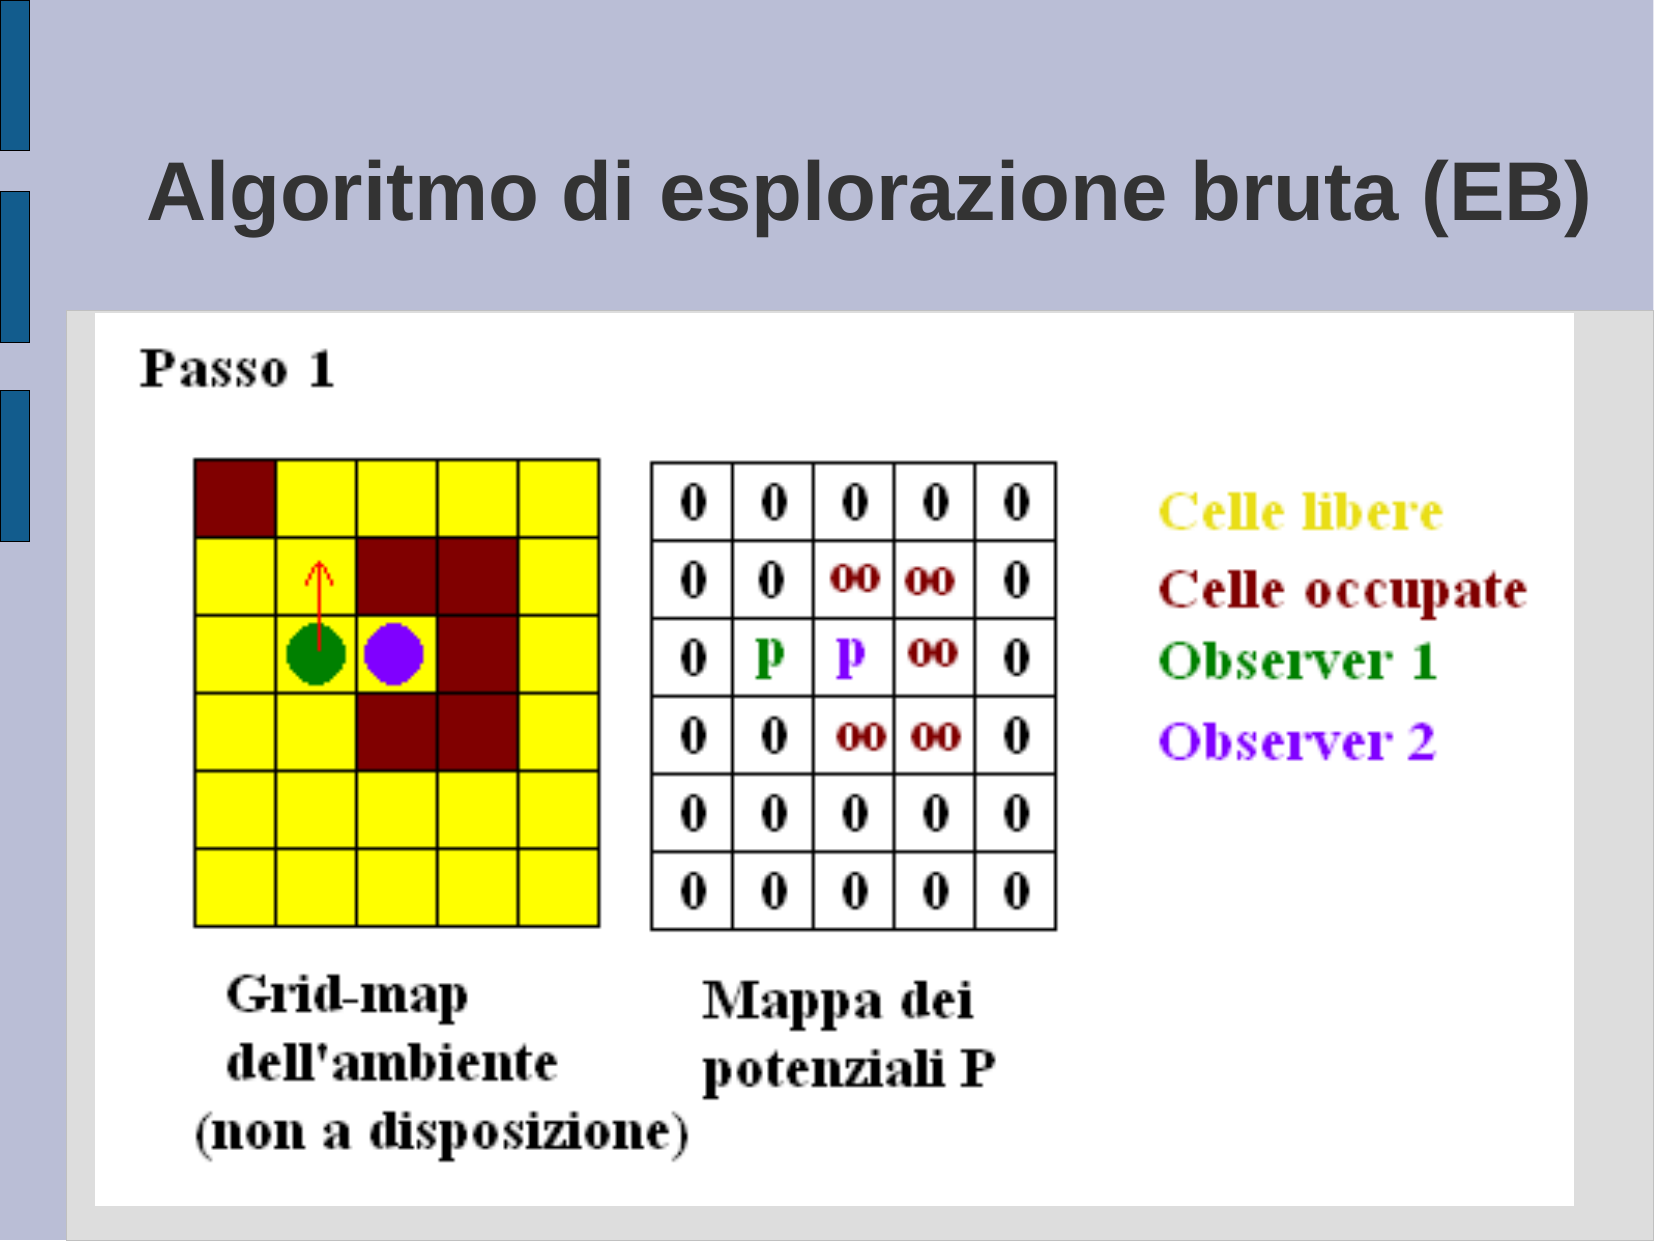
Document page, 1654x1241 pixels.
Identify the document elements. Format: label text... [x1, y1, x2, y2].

title Algoritmo di esplorazione bruta (EB) [118, 88, 1623, 296]
picture [95, 313, 1574, 1206]
